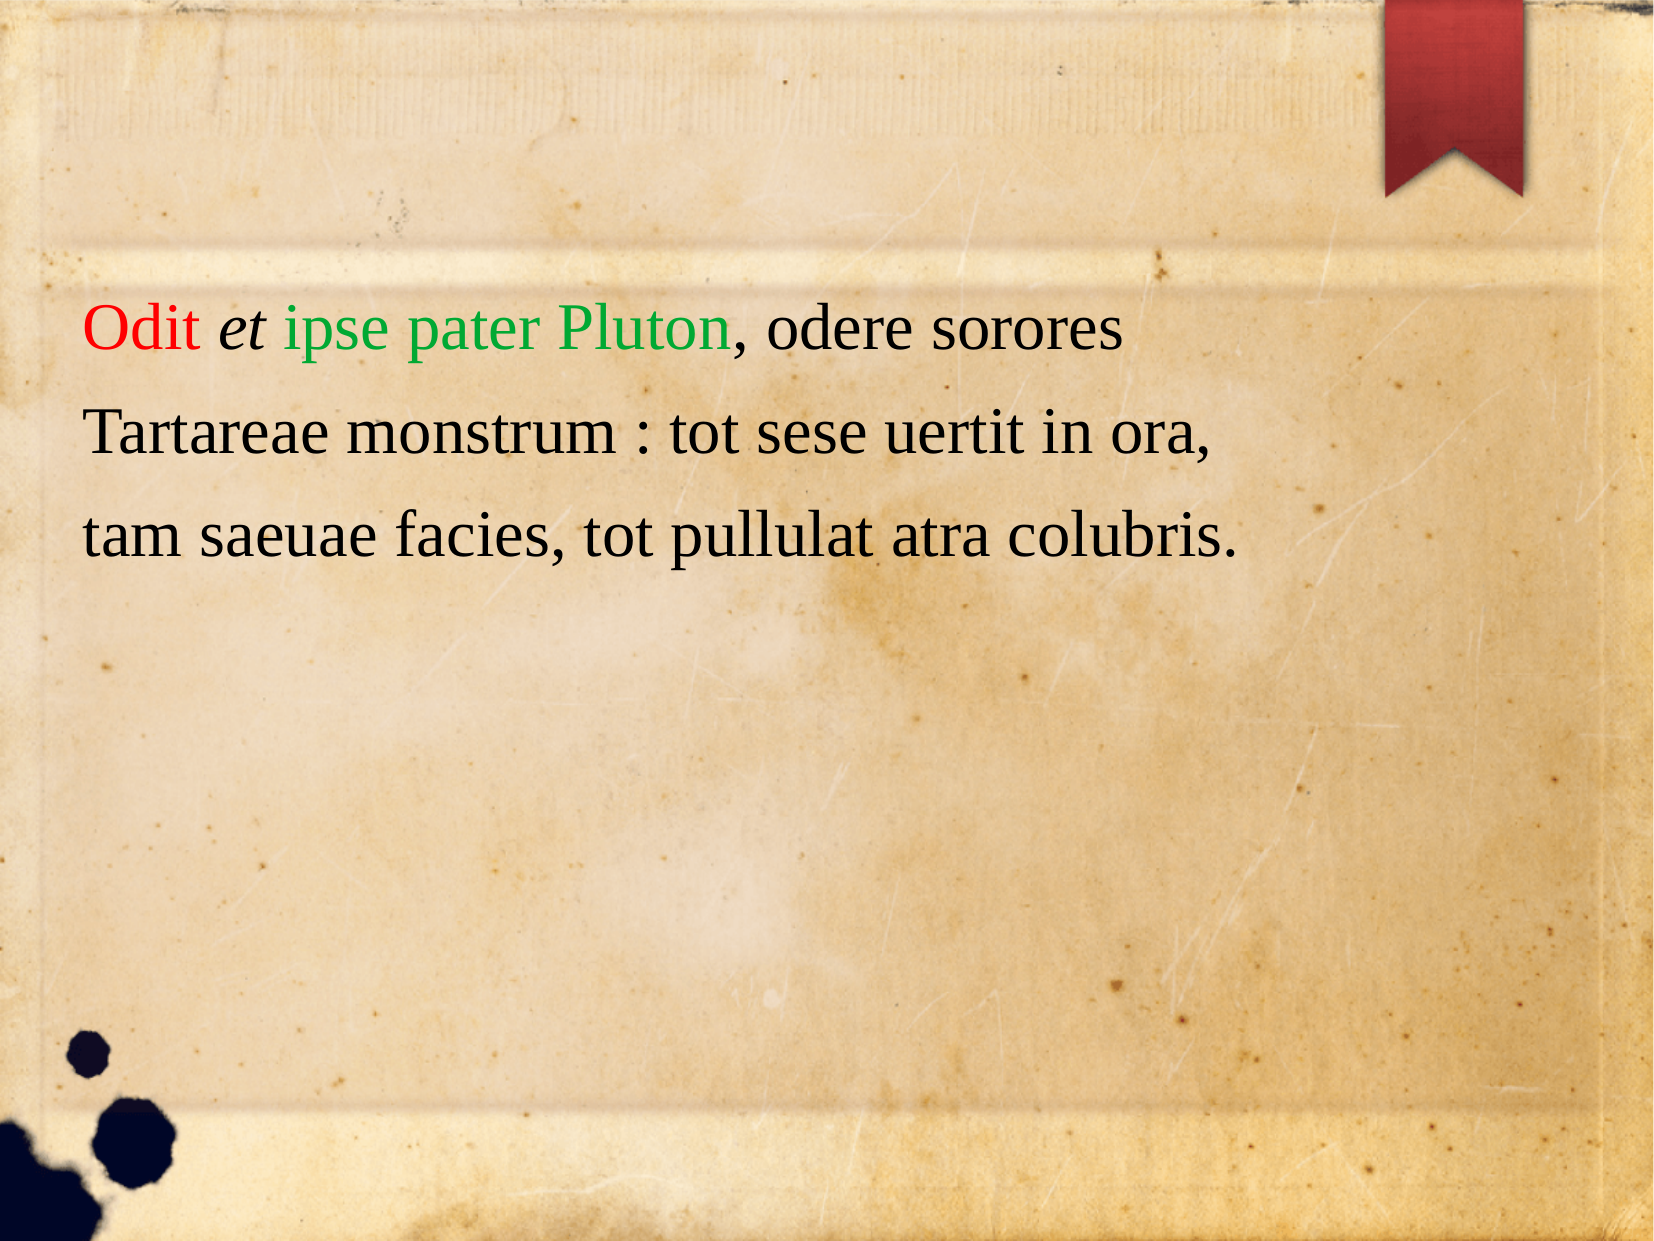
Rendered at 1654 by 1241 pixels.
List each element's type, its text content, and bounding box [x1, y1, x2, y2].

picture [0, 0, 1654, 1241]
list Odit et ipse pater Pluton, odere sorores Tartareae monstrum : tot sese uertit in ora, tam saeuae facies, tot pullulat atra colubris. [82, 290, 1538, 1010]
